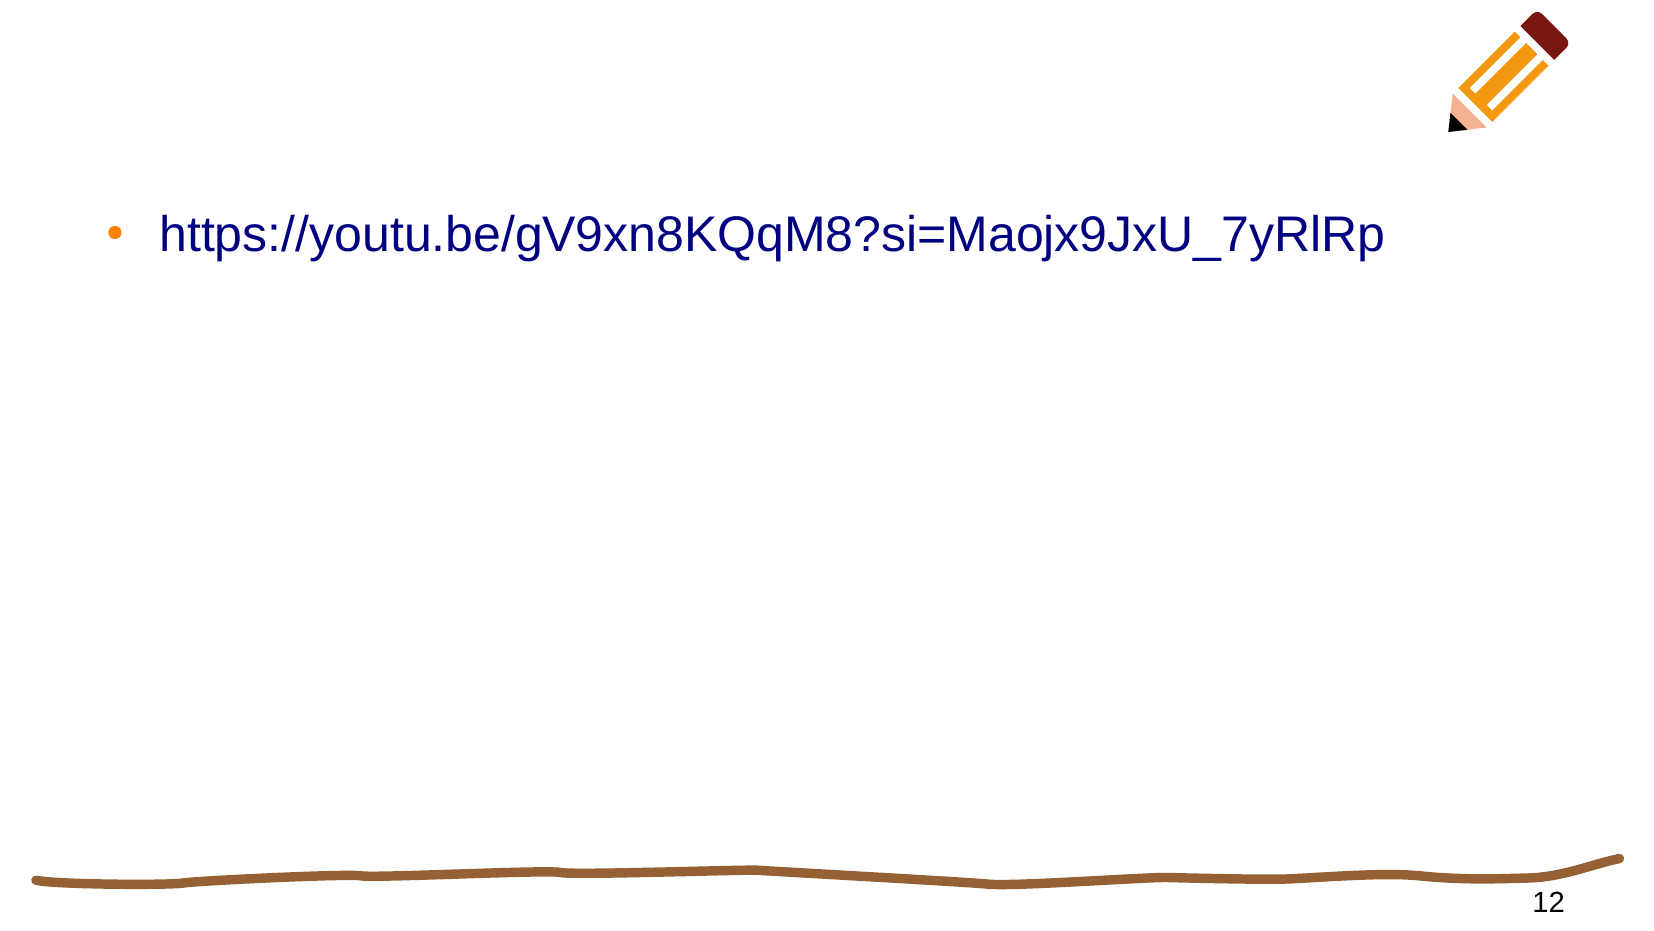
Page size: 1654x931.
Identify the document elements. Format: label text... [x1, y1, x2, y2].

list https://youtu.be/gV9xn8KQqM8?si=Maojx9JxU_7yRlRp [88, 206, 1565, 857]
